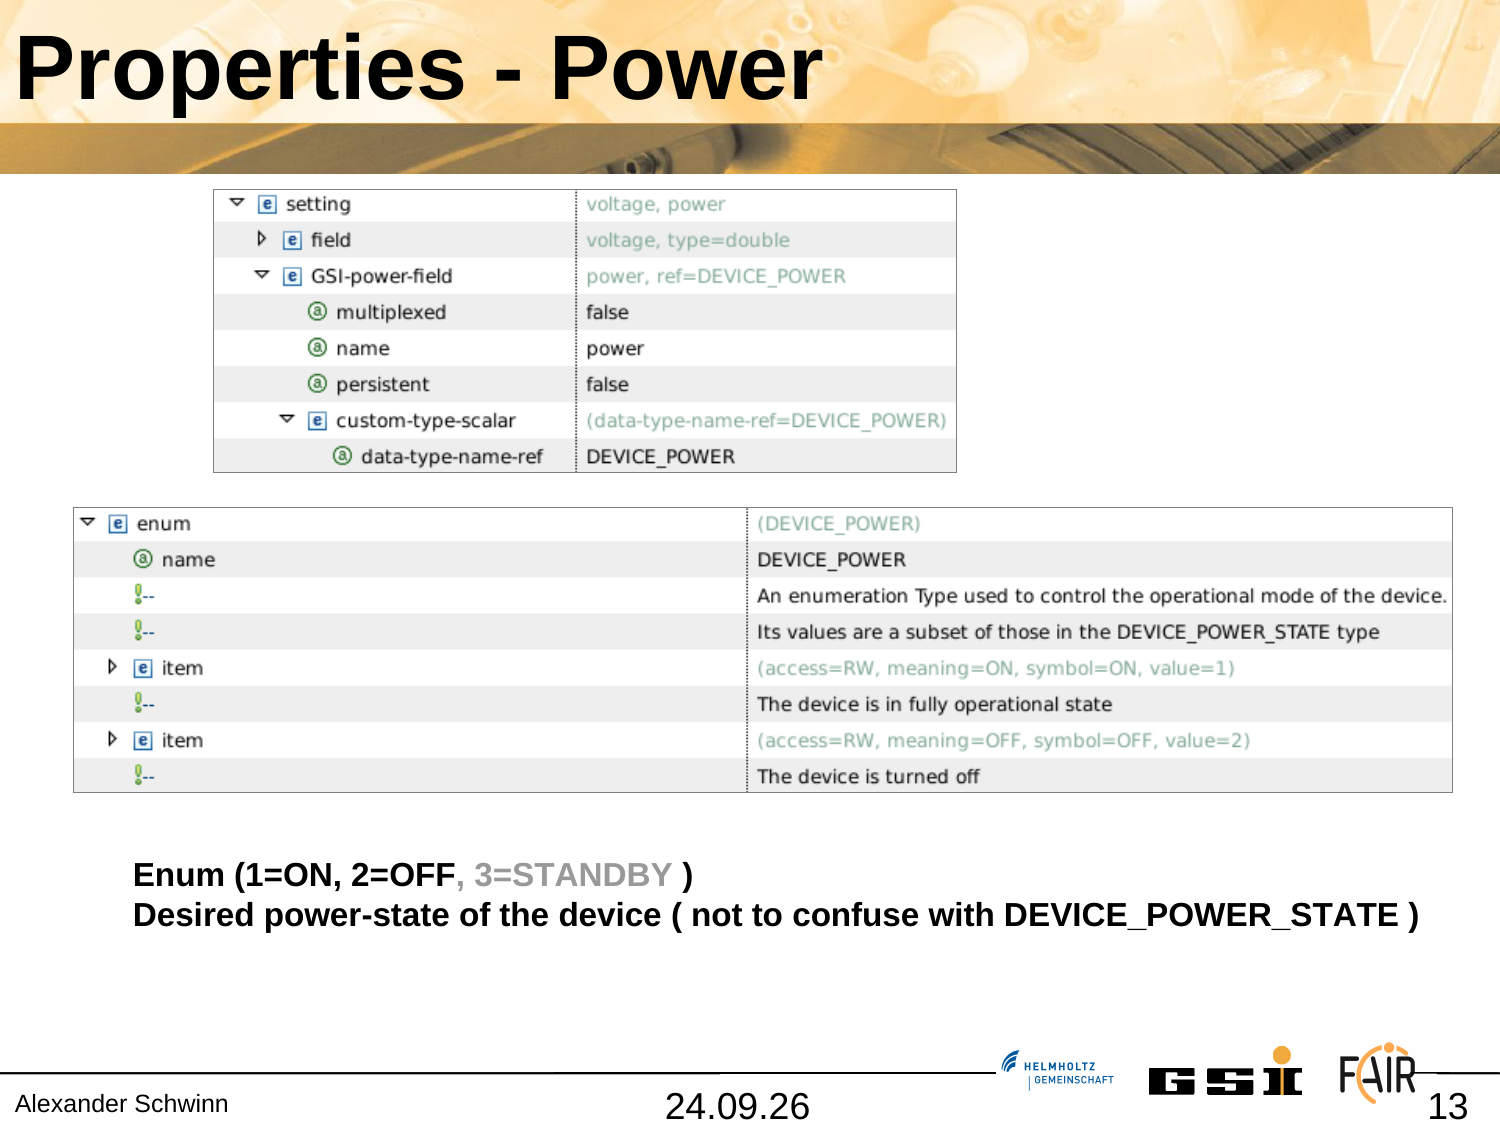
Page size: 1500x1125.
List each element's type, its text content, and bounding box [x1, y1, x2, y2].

title Properties - Power [0, 0, 1500, 126]
text_box Enum (1=ON, 2=OFF, 3=STANDBY ) Desired power-state of the device ( not to confuse with DEVICE_POWER_STATE ) [118, 845, 1441, 981]
picture [213, 189, 957, 473]
picture [1149, 1046, 1302, 1095]
picture [996, 1046, 1121, 1095]
picture [1328, 1034, 1439, 1106]
picture [73, 507, 1453, 793]
picture [0, 126, 1500, 175]
